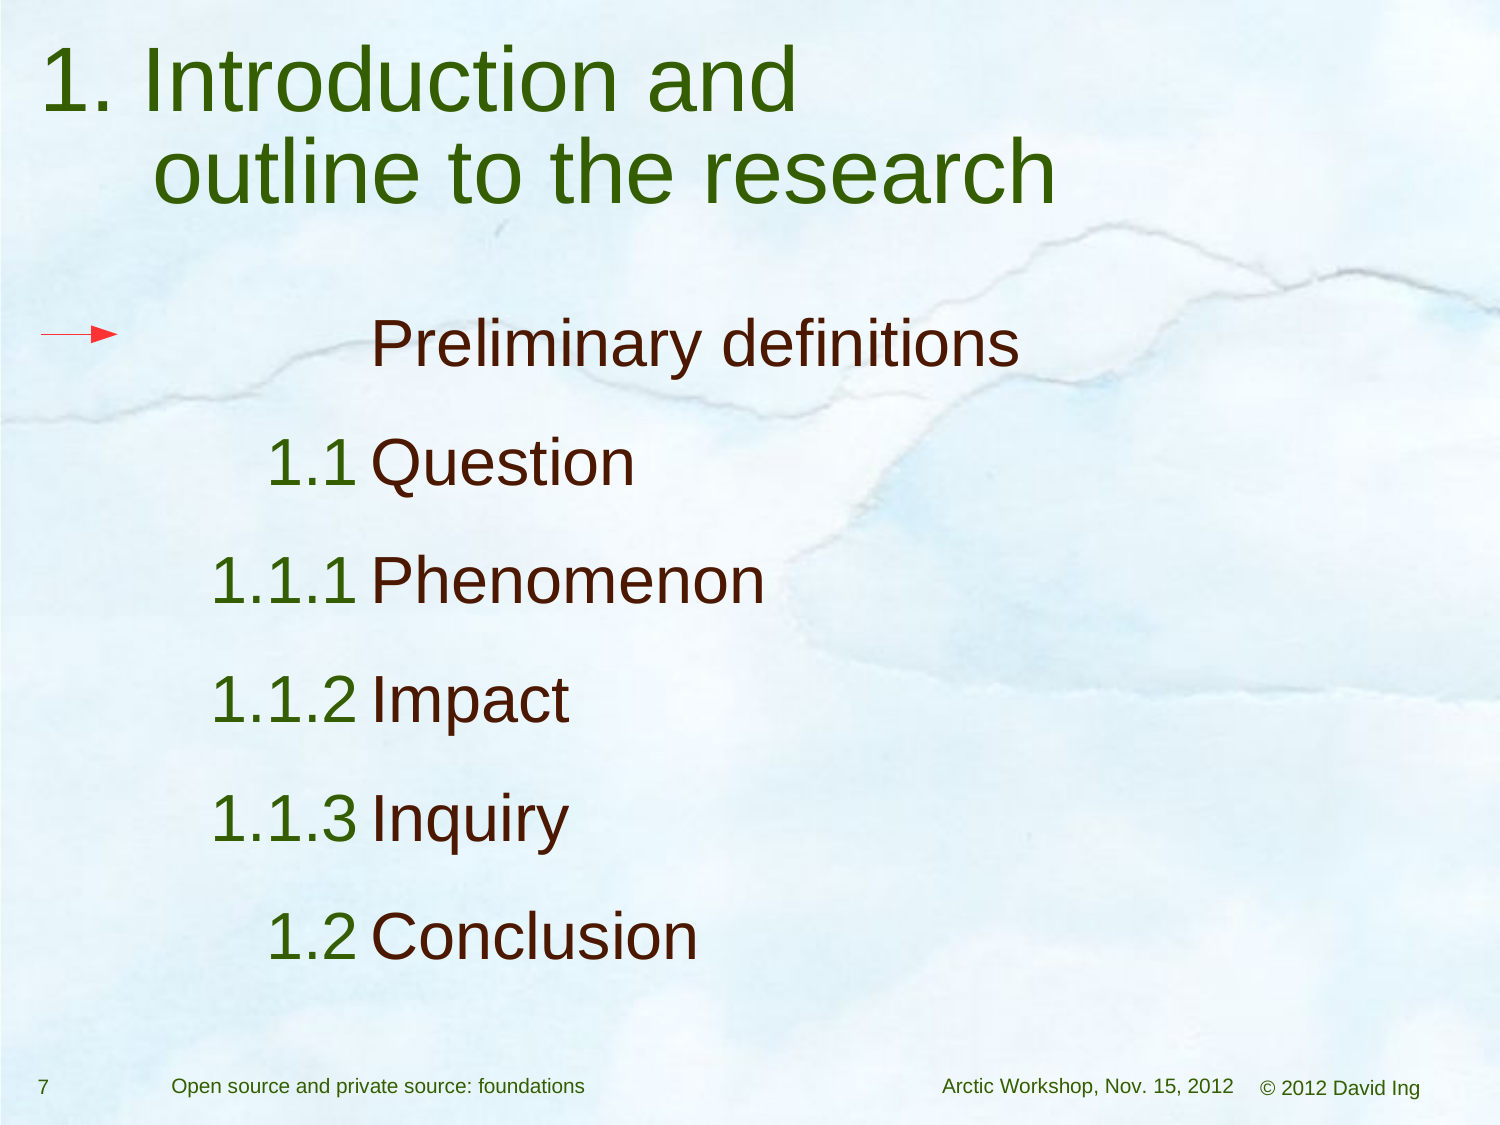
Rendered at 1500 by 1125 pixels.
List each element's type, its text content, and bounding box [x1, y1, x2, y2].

table_header [138, 300, 365, 419]
table_cell 1.1.3 [138, 775, 365, 894]
table_cell Question [365, 419, 1425, 537]
table_cell Conclusion [365, 894, 1425, 1013]
table_cell Impact [365, 656, 1425, 775]
table_cell 1.1 [138, 419, 365, 537]
table_header Preliminary definitions [365, 300, 1425, 419]
table_cell Inquiry [365, 775, 1425, 894]
title 1. Introduction and outline to the research [37, 37, 1463, 233]
table_cell Phenomenon [365, 537, 1425, 656]
picture [0, 0, 1500, 1125]
table_cell 1.1.1 [138, 537, 365, 656]
table_cell 1.2 [138, 894, 365, 1013]
table_cell 1.1.2 [138, 656, 365, 775]
